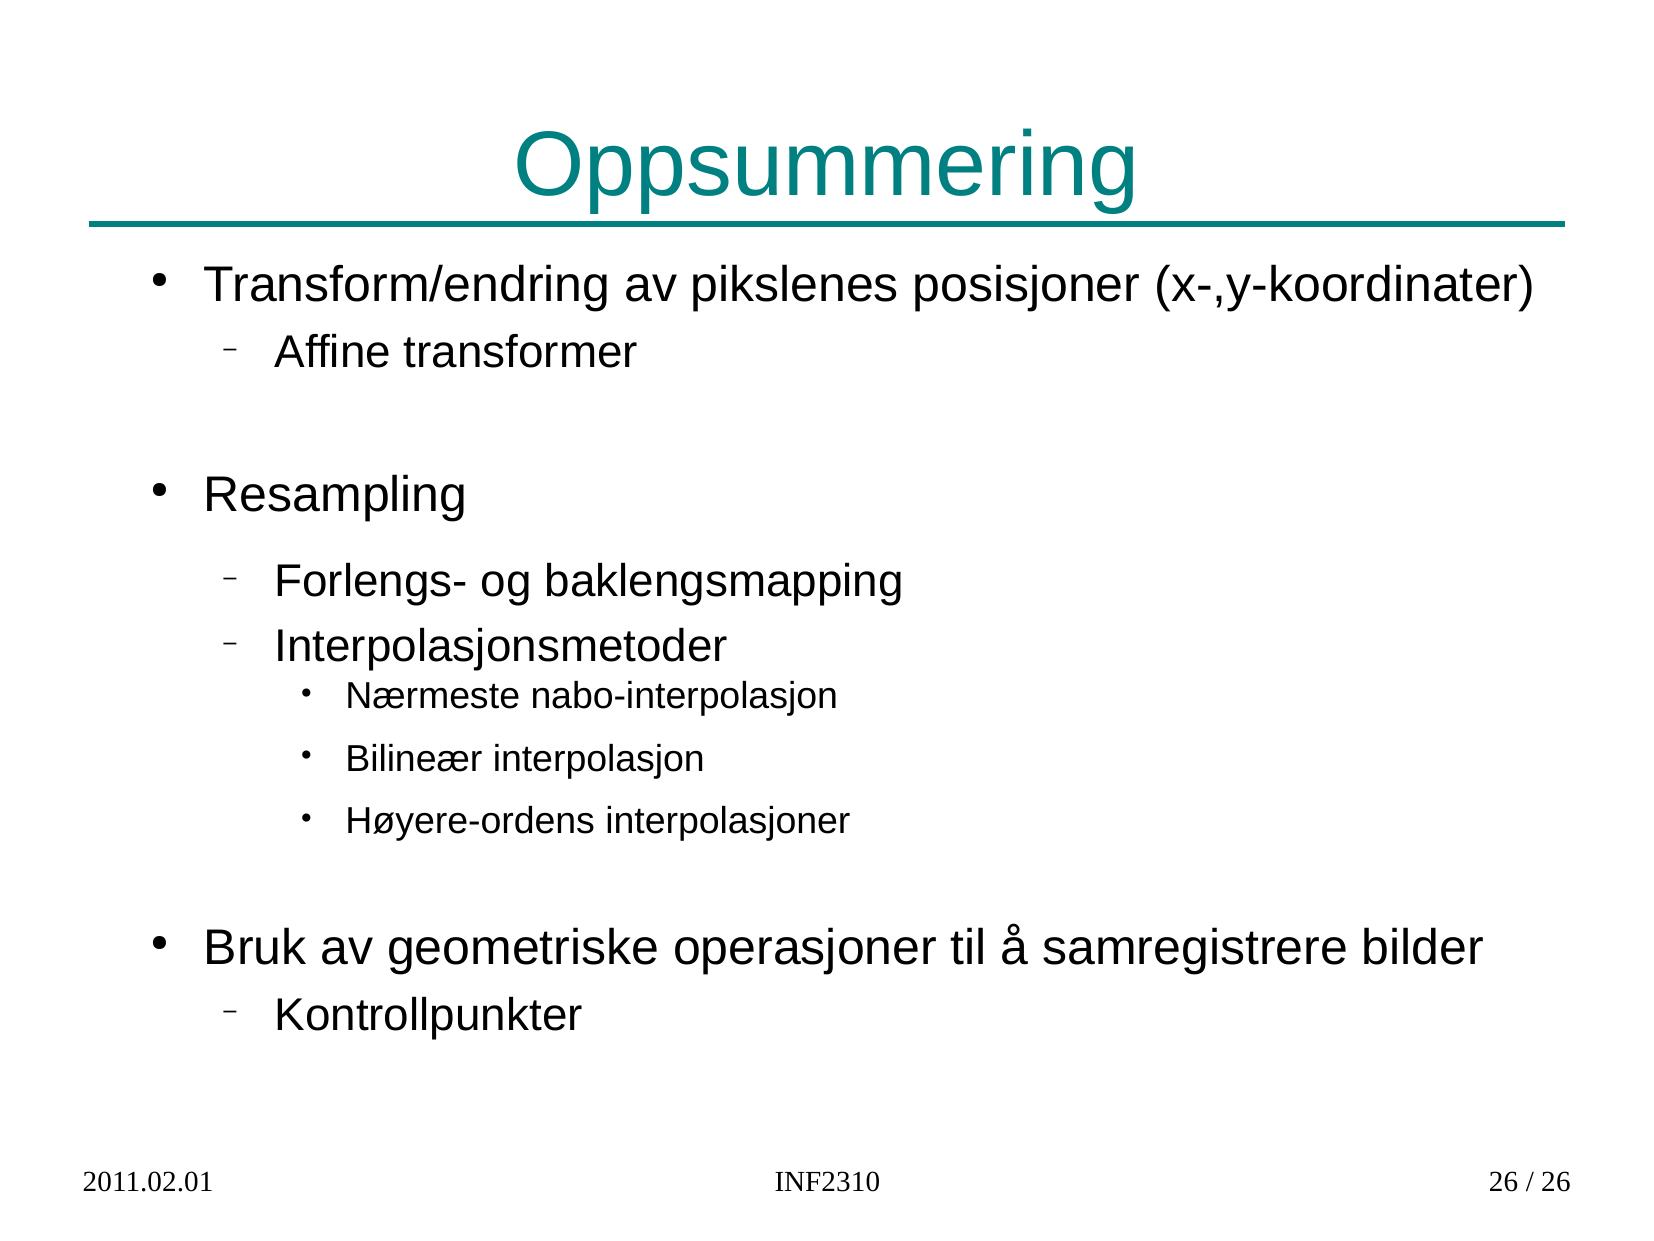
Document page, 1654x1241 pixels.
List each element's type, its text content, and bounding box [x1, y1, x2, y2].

title Oppsummering [123, 68, 1530, 243]
list Transform/endring av pikslenes posisjoner (x-,y-koordinater) Affine transformer Resampling Forlengs- og baklengsmapping Interpolasjonsmetoder Nærmeste nabo-interpolasjon Bilineær interpolasjon Høyere-ordens interpolasjoner Bruk av geometriske operasjoner til å samregistrere bilder Kontrollpunkter [118, 243, 1589, 1112]
